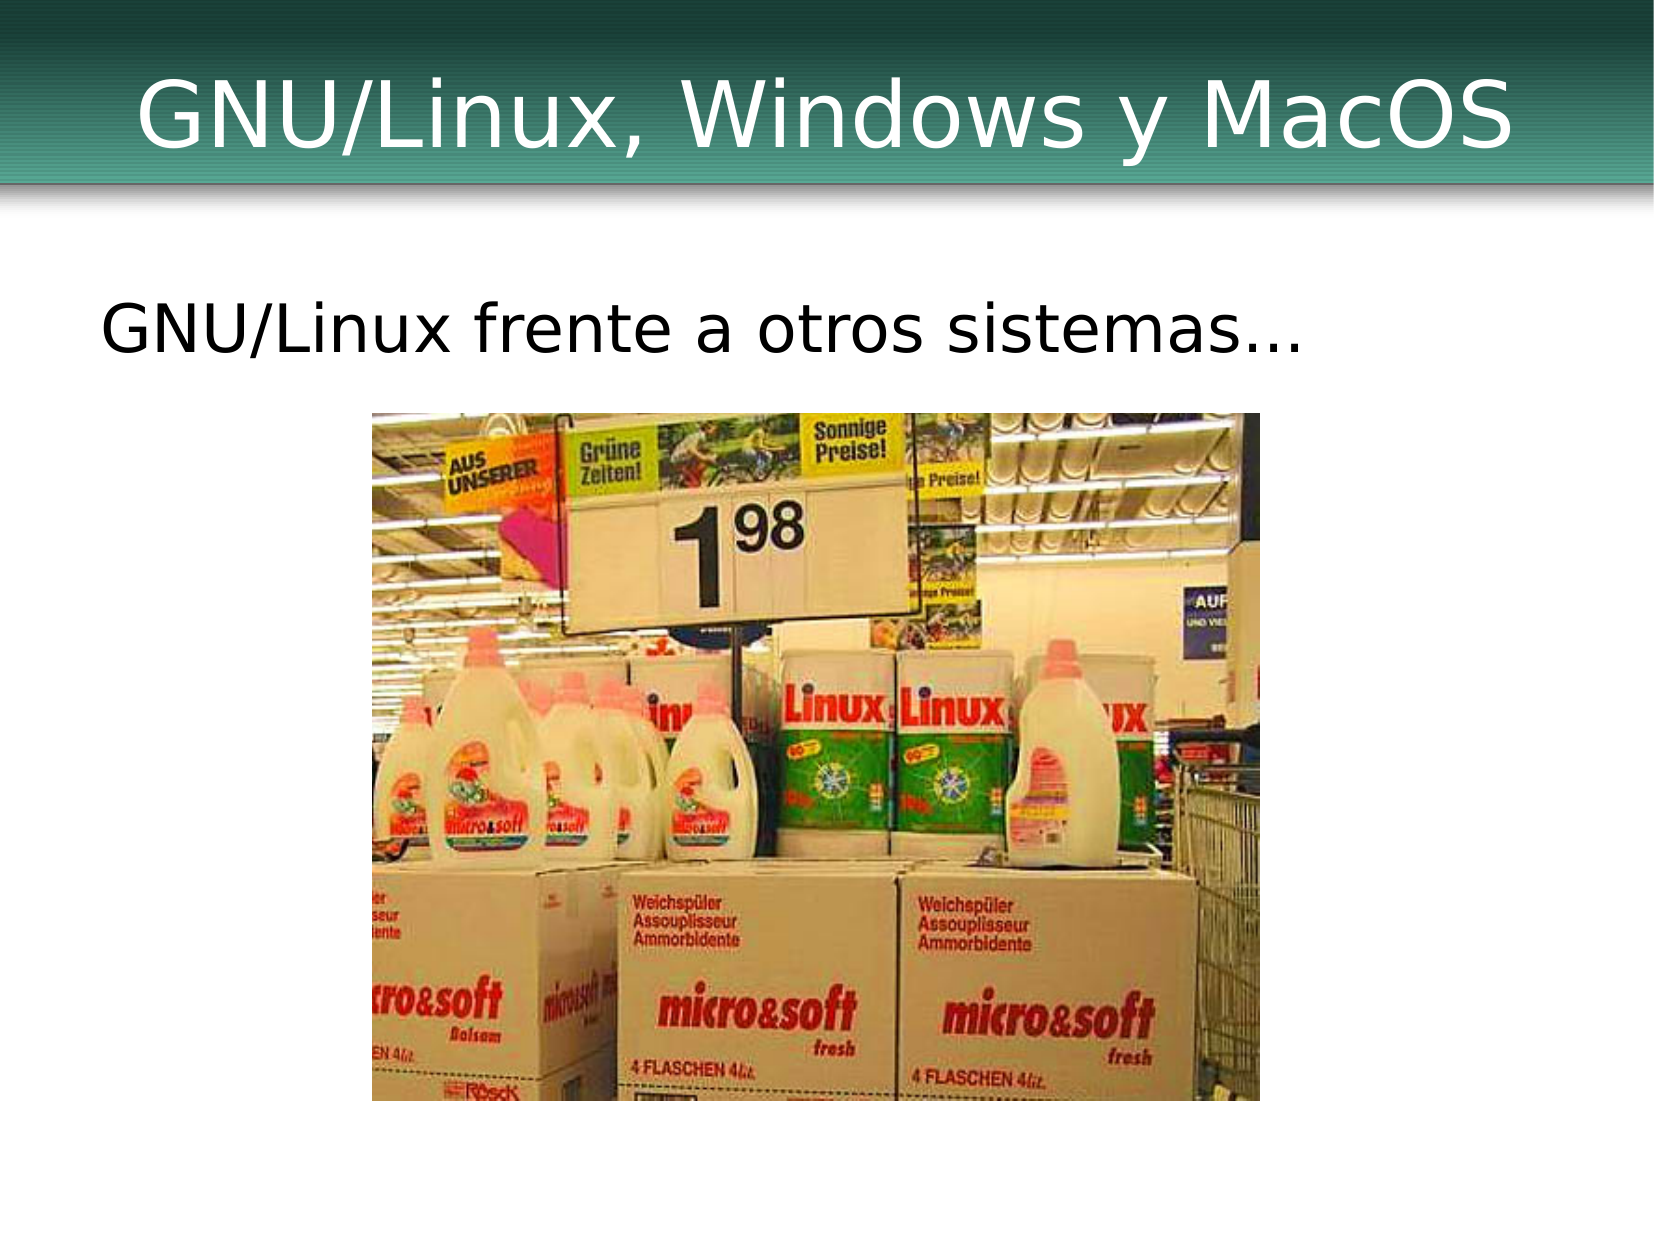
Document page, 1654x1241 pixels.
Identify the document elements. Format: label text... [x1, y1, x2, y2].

list GNU/Linux frente a otros sistemas... [82, 290, 1571, 1094]
picture [0, 0, 1654, 225]
picture [372, 413, 1260, 1101]
title GNU/Linux, Windows y MacOS [82, 11, 1571, 219]
